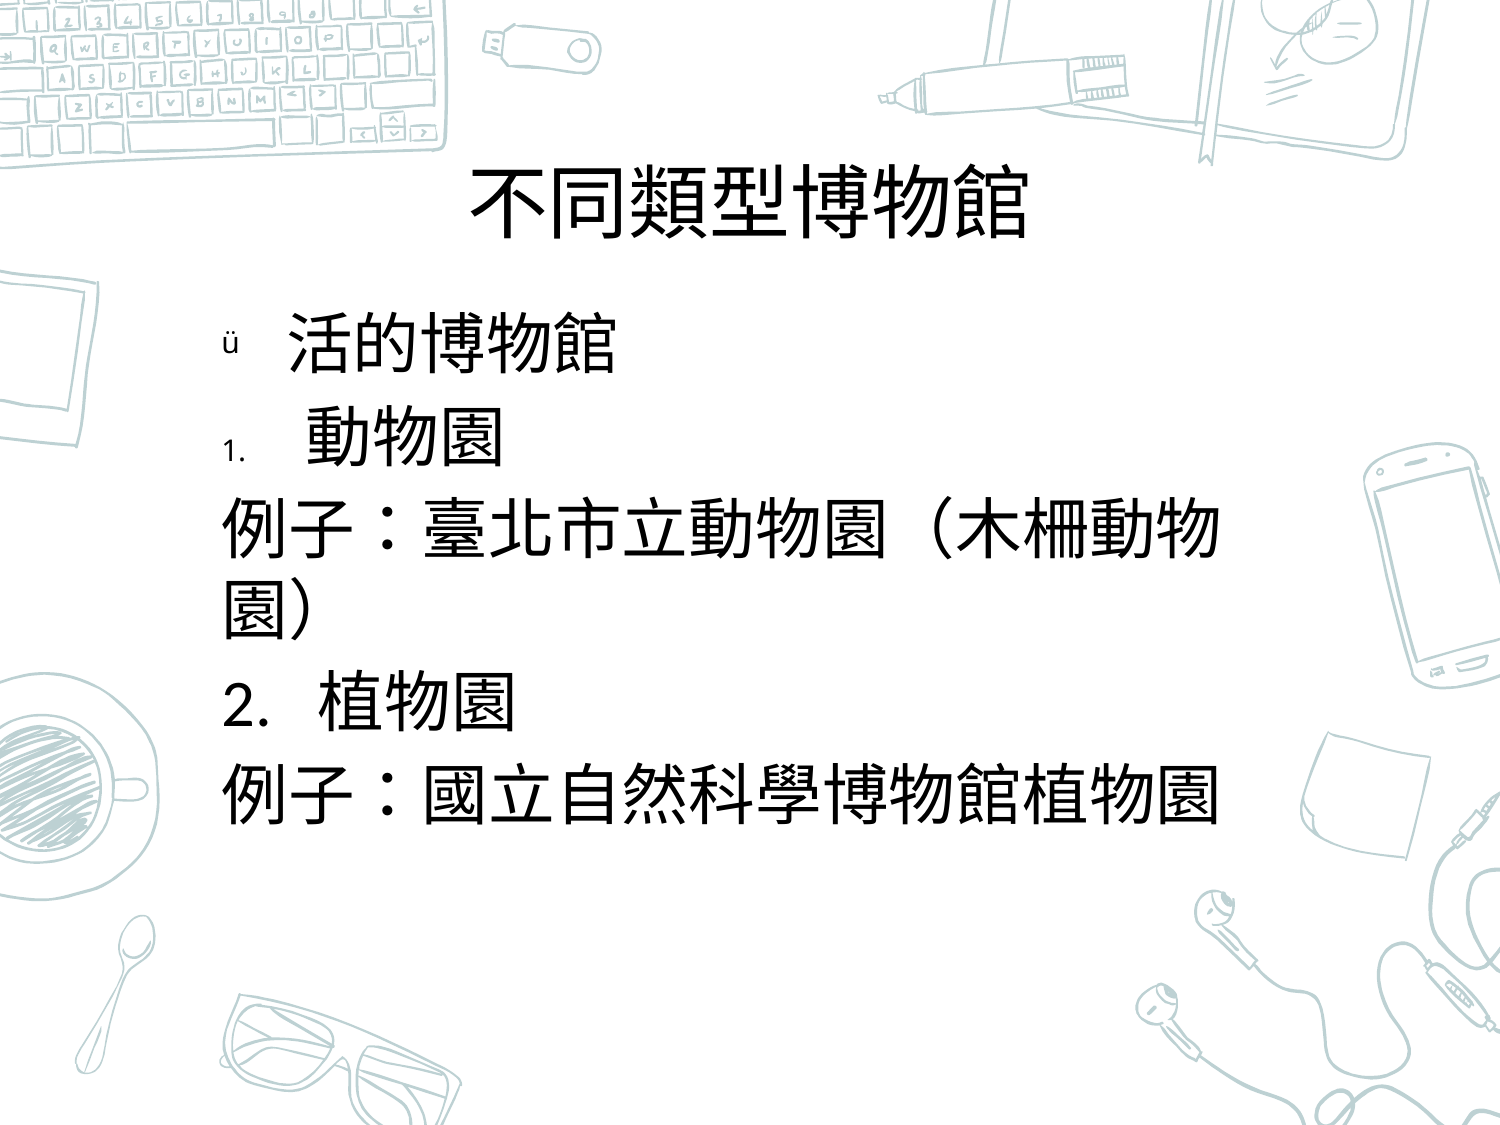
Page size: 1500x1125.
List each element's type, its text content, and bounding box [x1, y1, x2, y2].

list 活的博物館 動物園 例子：臺北市立動物園（木柵動物園） 2. 植物園 例子：國立自然科學博物館植物園 [185, 287, 1315, 1083]
title 不同類型博物館 [185, 136, 1315, 264]
